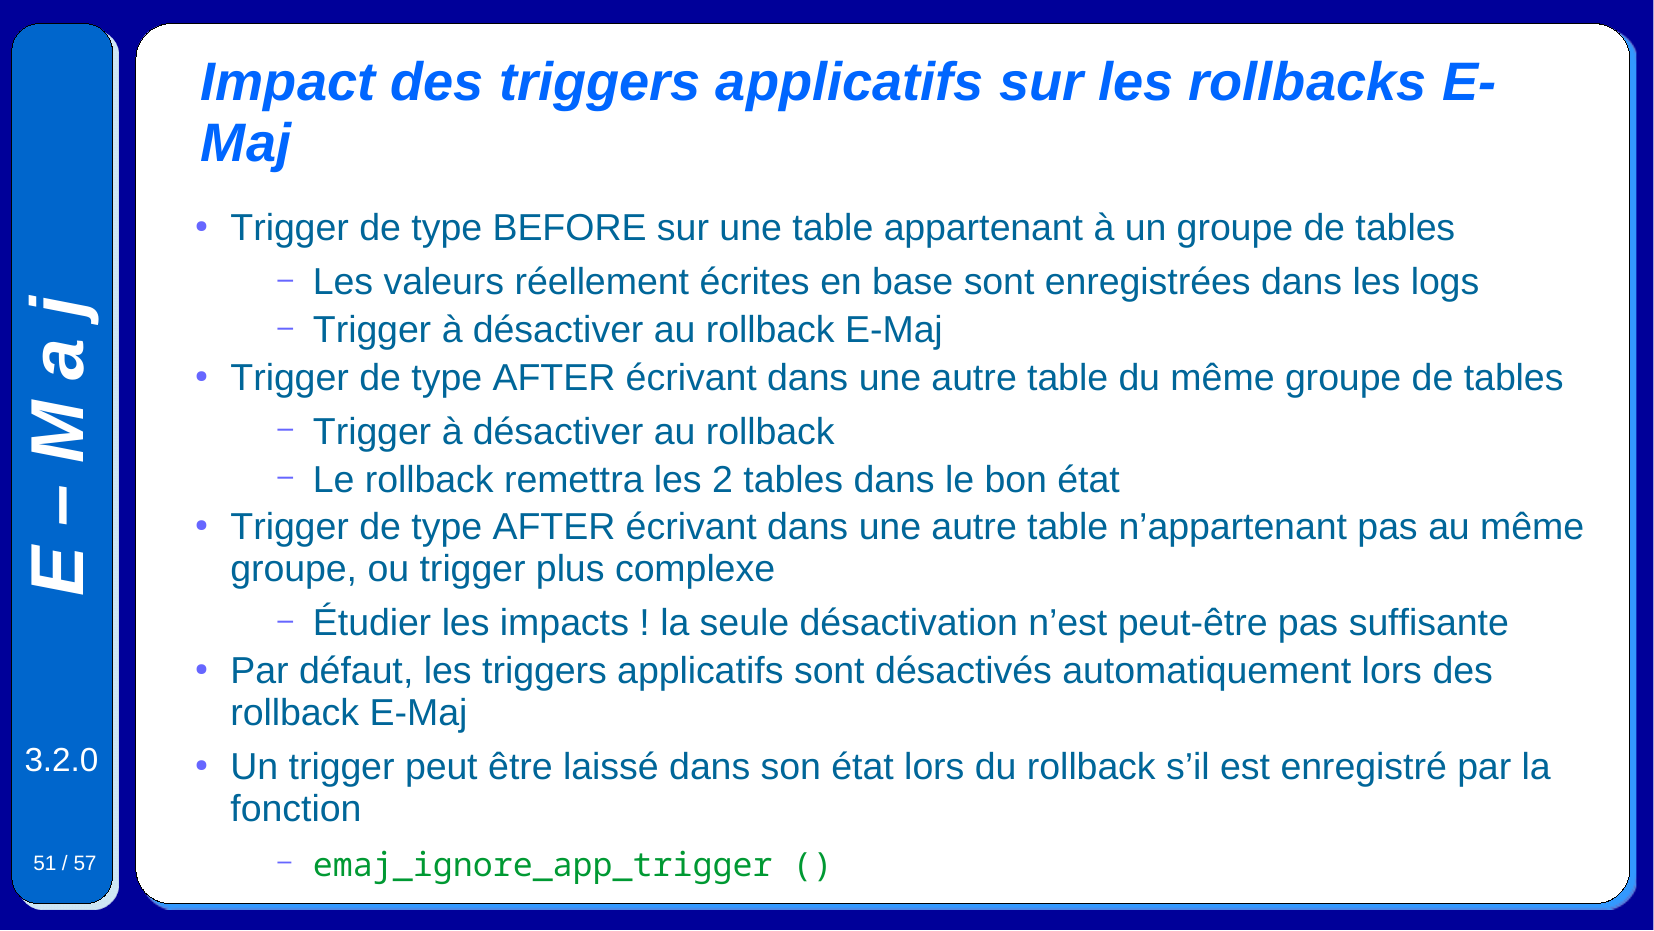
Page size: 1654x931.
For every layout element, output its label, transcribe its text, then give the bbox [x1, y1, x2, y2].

list Trigger de type BEFORE sur une table appartenant à un groupe de tables Les valeurs réellement écrites en base sont enregistrées dans les logs Trigger à désactiver au rollback E-Maj Trigger de type AFTER écrivant dans une autre table du même groupe de tables Trigger à désactiver au rollback Le rollback remettra les 2 tables dans le bon état Trigger de type AFTER écrivant dans une autre table n’appartenant pas au même groupe, ou trigger plus complexe Étudier les impacts ! la seule désactivation n’est peut-être pas suffisante Par défaut, les triggers applicatifs sont désactivés automatiquement lors des rollback E-Maj Un trigger peut être laissé dans son état lors du rollback s’il est enregistré par la fonction emaj_ignore_app_trigger () [177, 206, 1587, 880]
title Impact des triggers applicatifs sur les rollbacks E-Maj [200, 34, 1575, 191]
